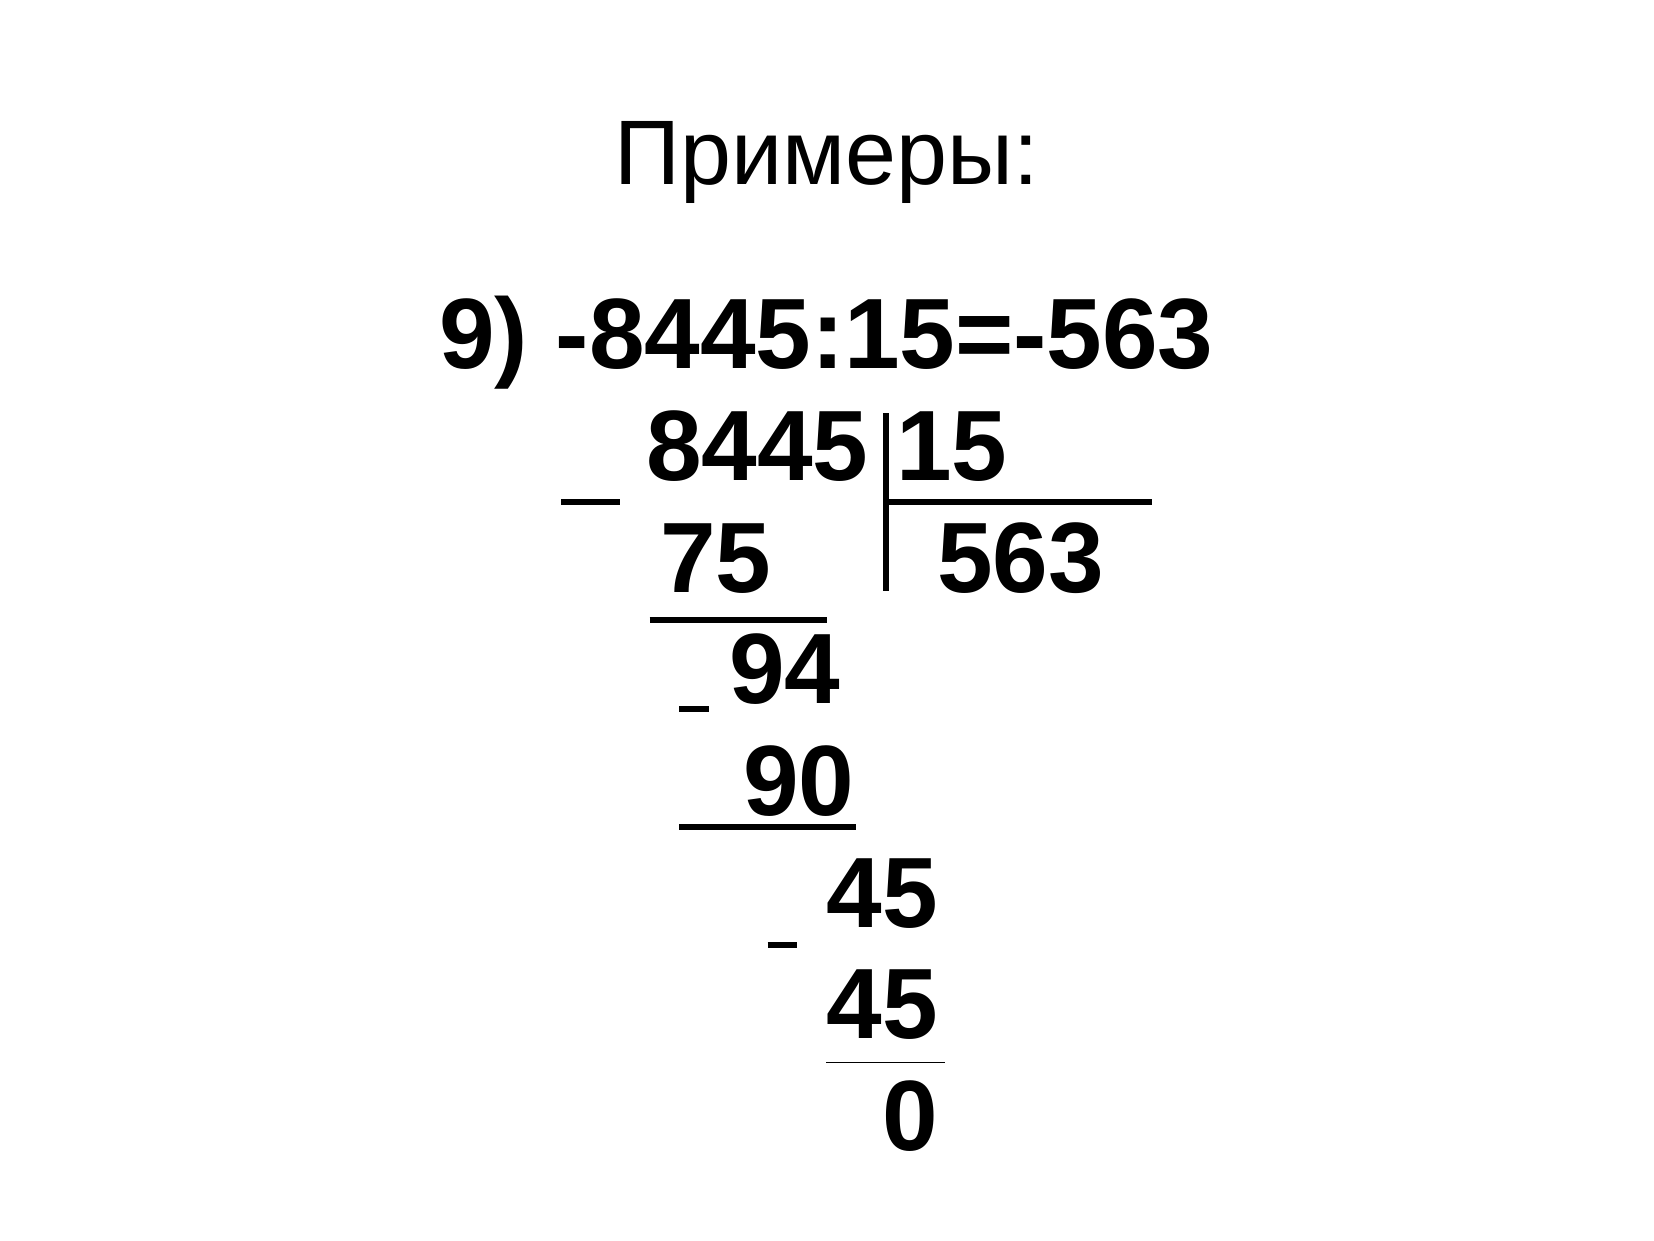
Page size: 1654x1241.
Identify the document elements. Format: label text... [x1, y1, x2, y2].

subtitle 9) -8445:15=-563 8445 15 75 563 94 90 45 45 0 [82, 0, 1571, 1241]
